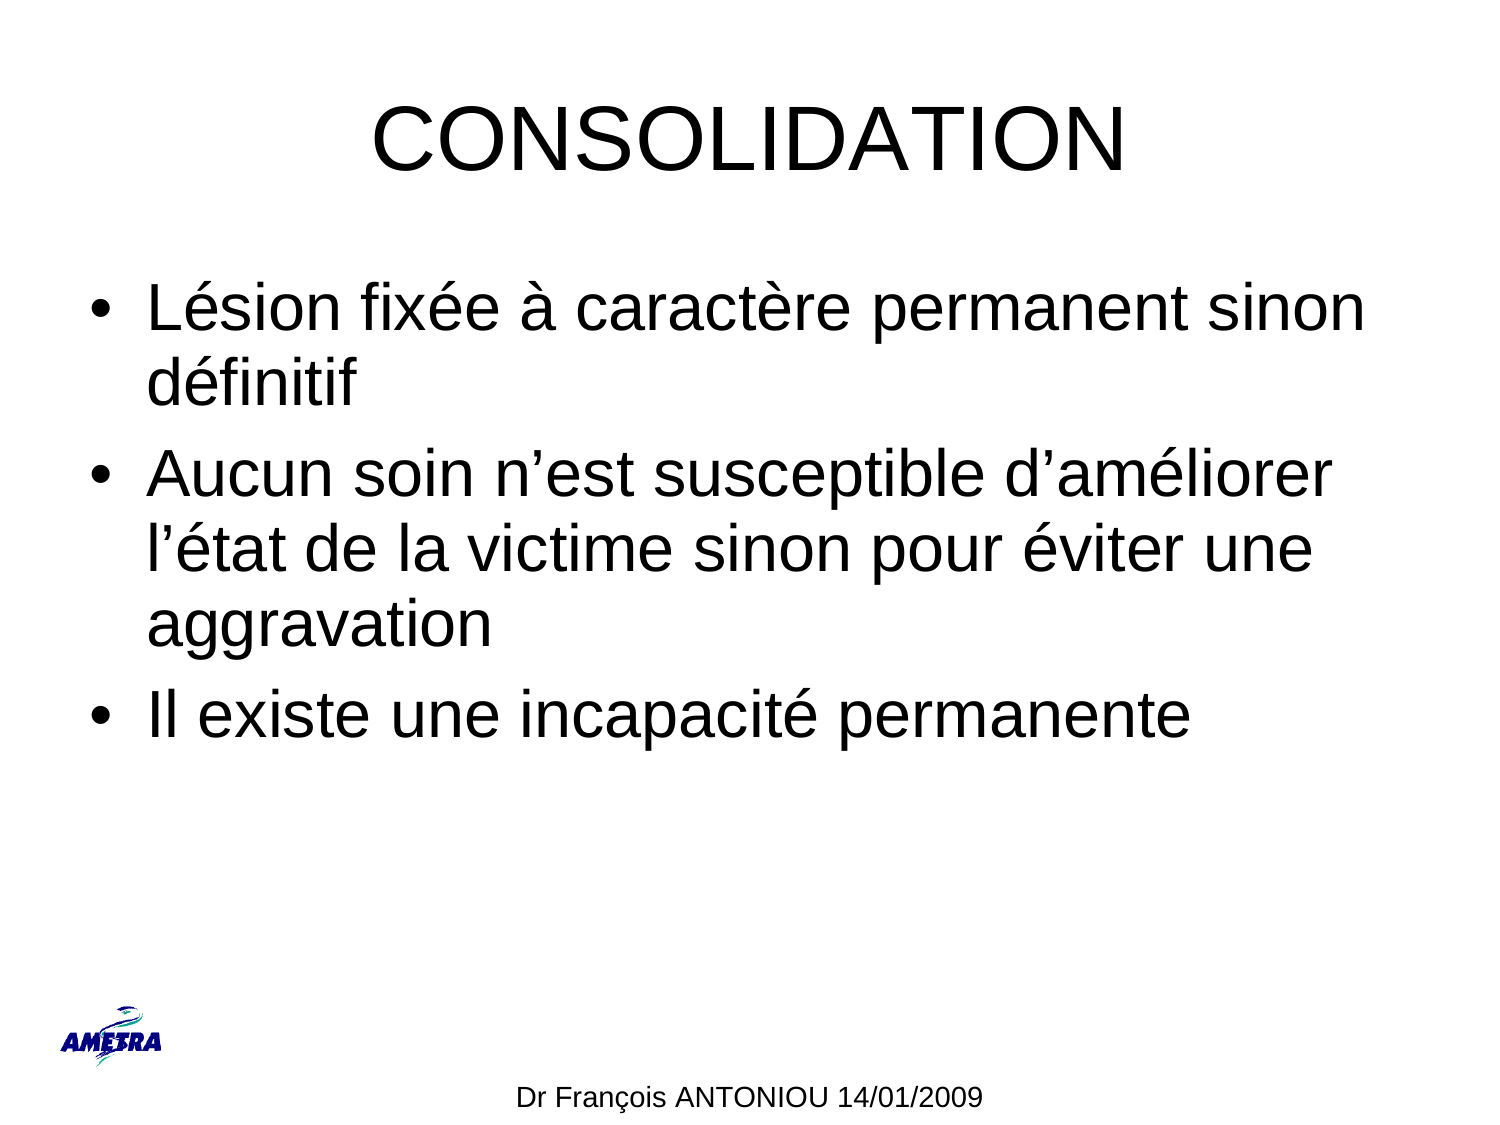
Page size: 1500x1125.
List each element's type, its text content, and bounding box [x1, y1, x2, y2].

picture [41, 984, 184, 1093]
title CONSOLIDATION [75, 45, 1426, 233]
list Lésion fixée à caractère permanent sinon définitif Aucun soin n’est susceptible d’améliorer l’état de la victime sinon pour éviter une aggravation Il existe une incapacité permanente [75, 262, 1426, 1005]
